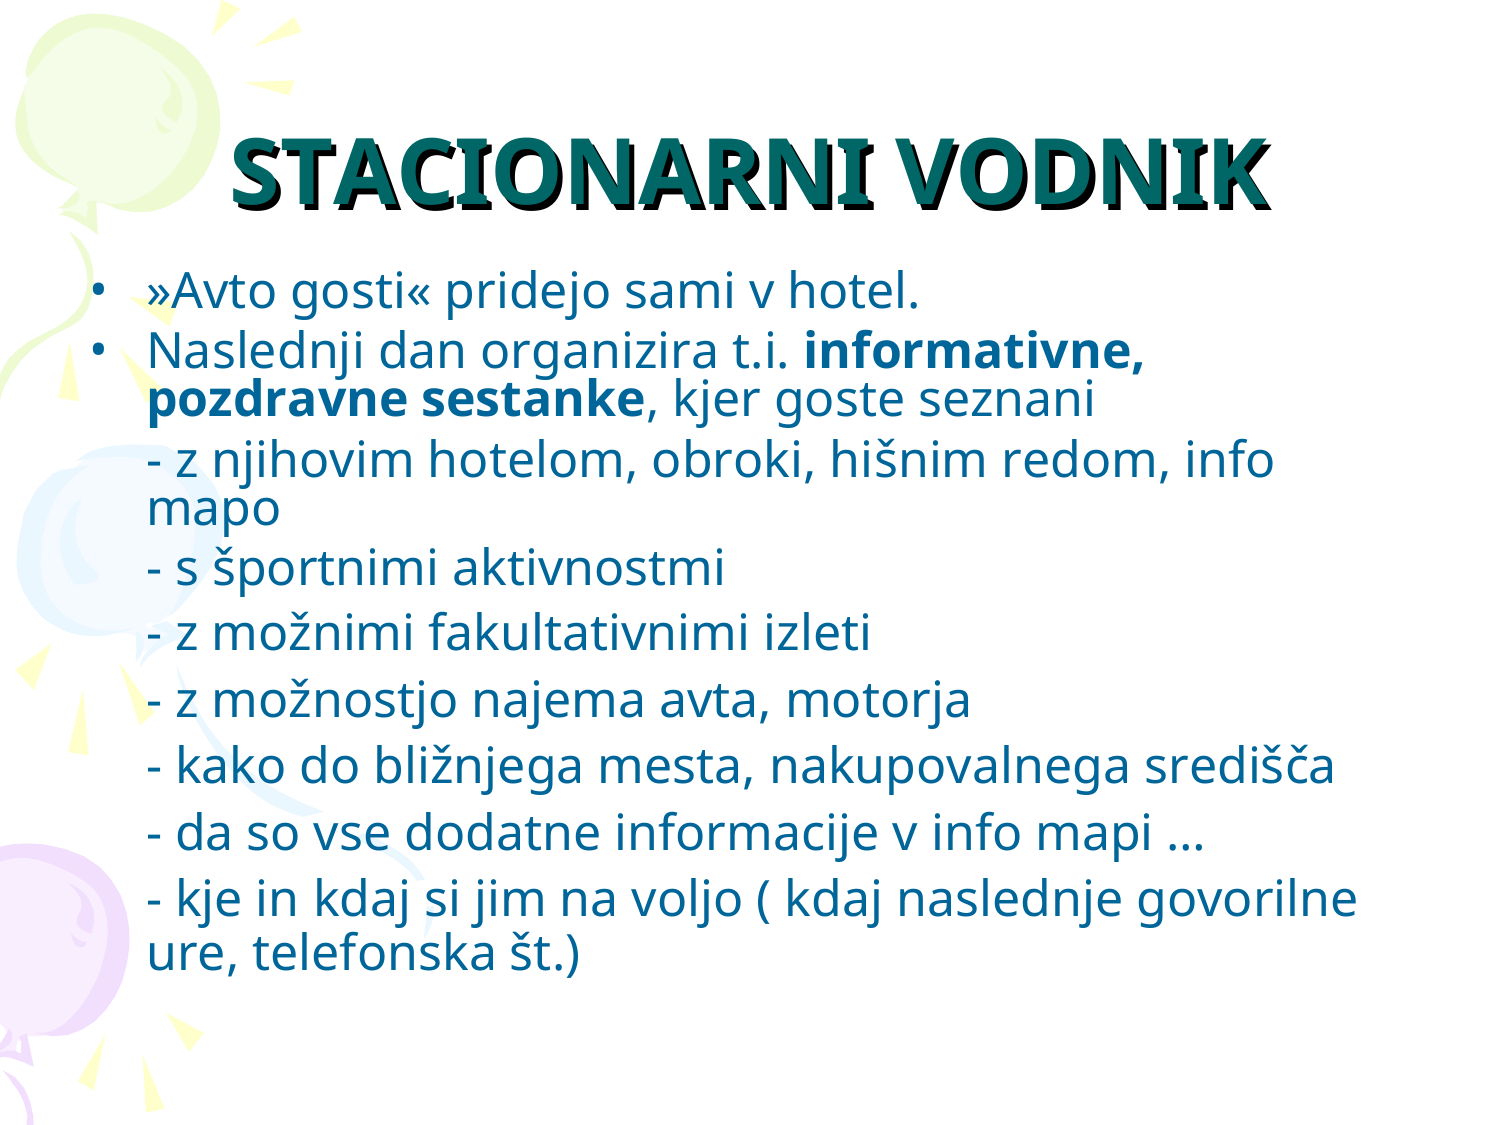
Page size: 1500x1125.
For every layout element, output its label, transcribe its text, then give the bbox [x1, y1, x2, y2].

title STACIONARNI VODNIK [72, 16, 1426, 233]
list »Avto gosti« pridejo sami v hotel. Naslednji dan organizira t.i. informativne, pozdravne sestanke, kjer goste seznani - z njihovim hotelom, obroki, hišnim redom, info mapo - s športnimi aktivnostmi - z možnimi fakultativnimi izleti - z možnostjo najema avta, motorja - kako do bližnjega mesta, nakupovalnega središča - da so vse dodatne informacije v info mapi … - kje in kdaj si jim na voljo ( kdaj naslednje govorilne ure, telefonska št.) [75, 262, 1426, 994]
